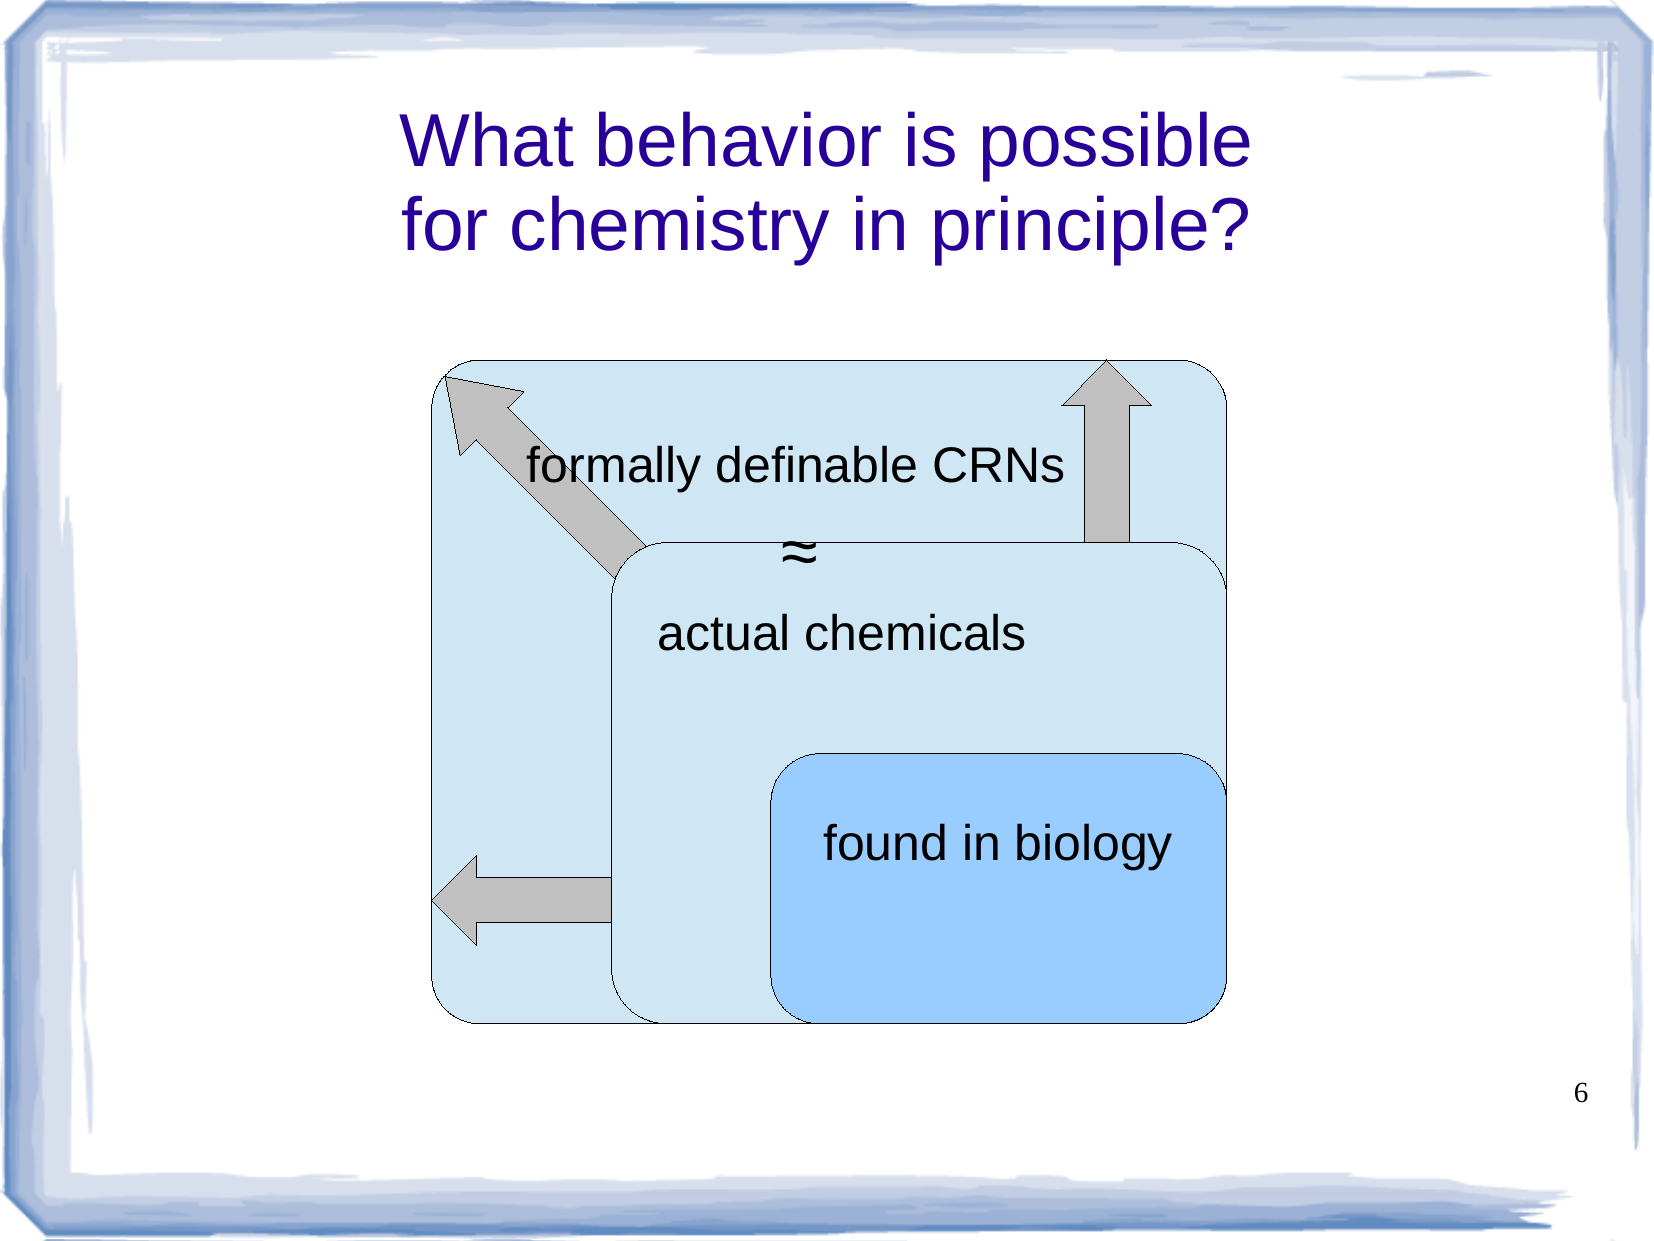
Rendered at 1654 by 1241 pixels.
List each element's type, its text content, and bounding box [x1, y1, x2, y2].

text_box actual chemicals [642, 597, 1093, 669]
text_box found in biology [808, 807, 1214, 879]
text_box formally definable CRNs [512, 429, 1158, 501]
text_box ≈ [766, 506, 834, 597]
text_box [431, 359, 1227, 1024]
title What behavior is possible for chemistry in principle? [82, 78, 1571, 287]
picture [0, 0, 1654, 1241]
